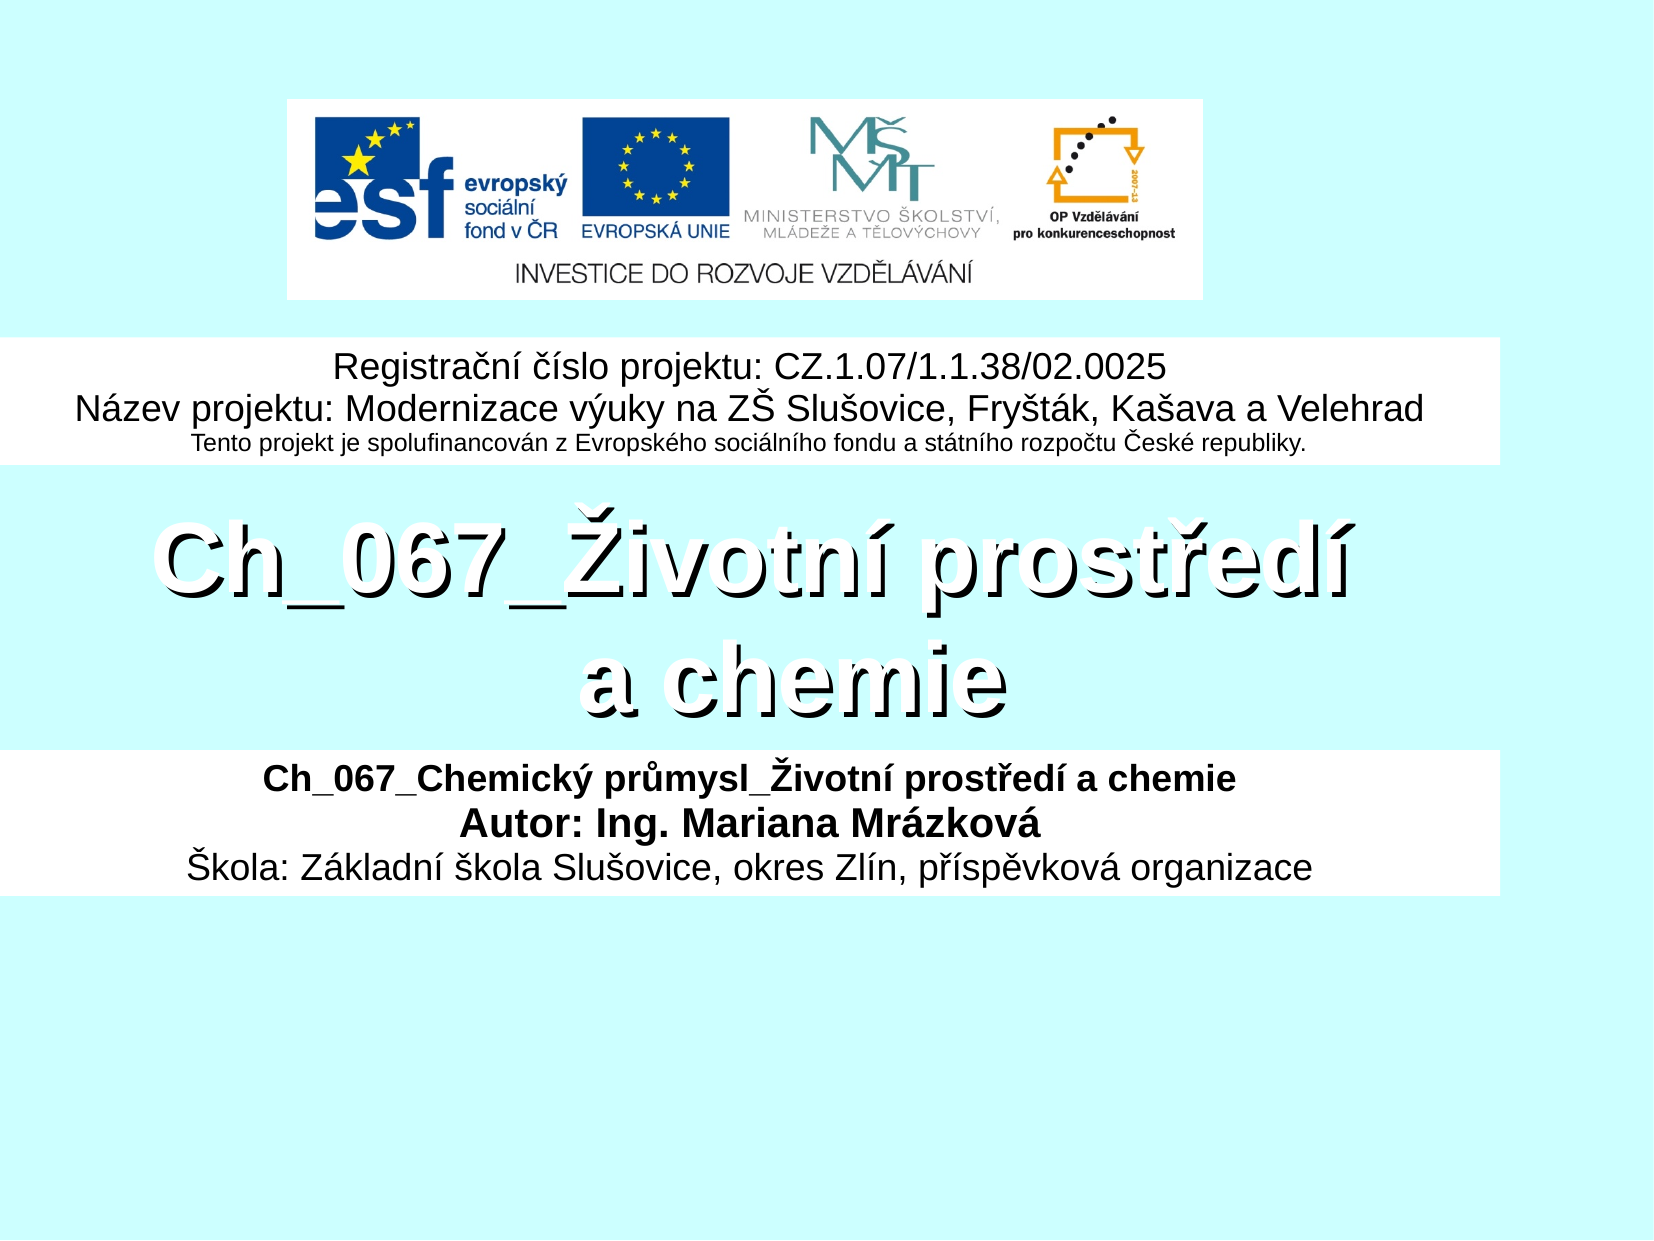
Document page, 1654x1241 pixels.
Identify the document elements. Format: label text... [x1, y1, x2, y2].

picture [287, 99, 1203, 300]
title Ch_067_Životní prostředí a chemie [112, 484, 1388, 741]
text_box Registrační číslo projektu: CZ.1.07/1.1.38/02.0025 Název projektu: Modernizace výuky na ZŠ Slušovice, Fryšták, Kašava a Velehrad Tento projekt je spolufinancován z Evropského sociálního fondu a státního rozpočtu České republiky. [0, 337, 1501, 465]
text_box Ch_067_Chemický průmysl_Životní prostředí a chemie Autor: Ing. Mariana Mrázková Škola: Základní škola Slušovice, okres Zlín, příspěvková organizace [0, 750, 1501, 896]
